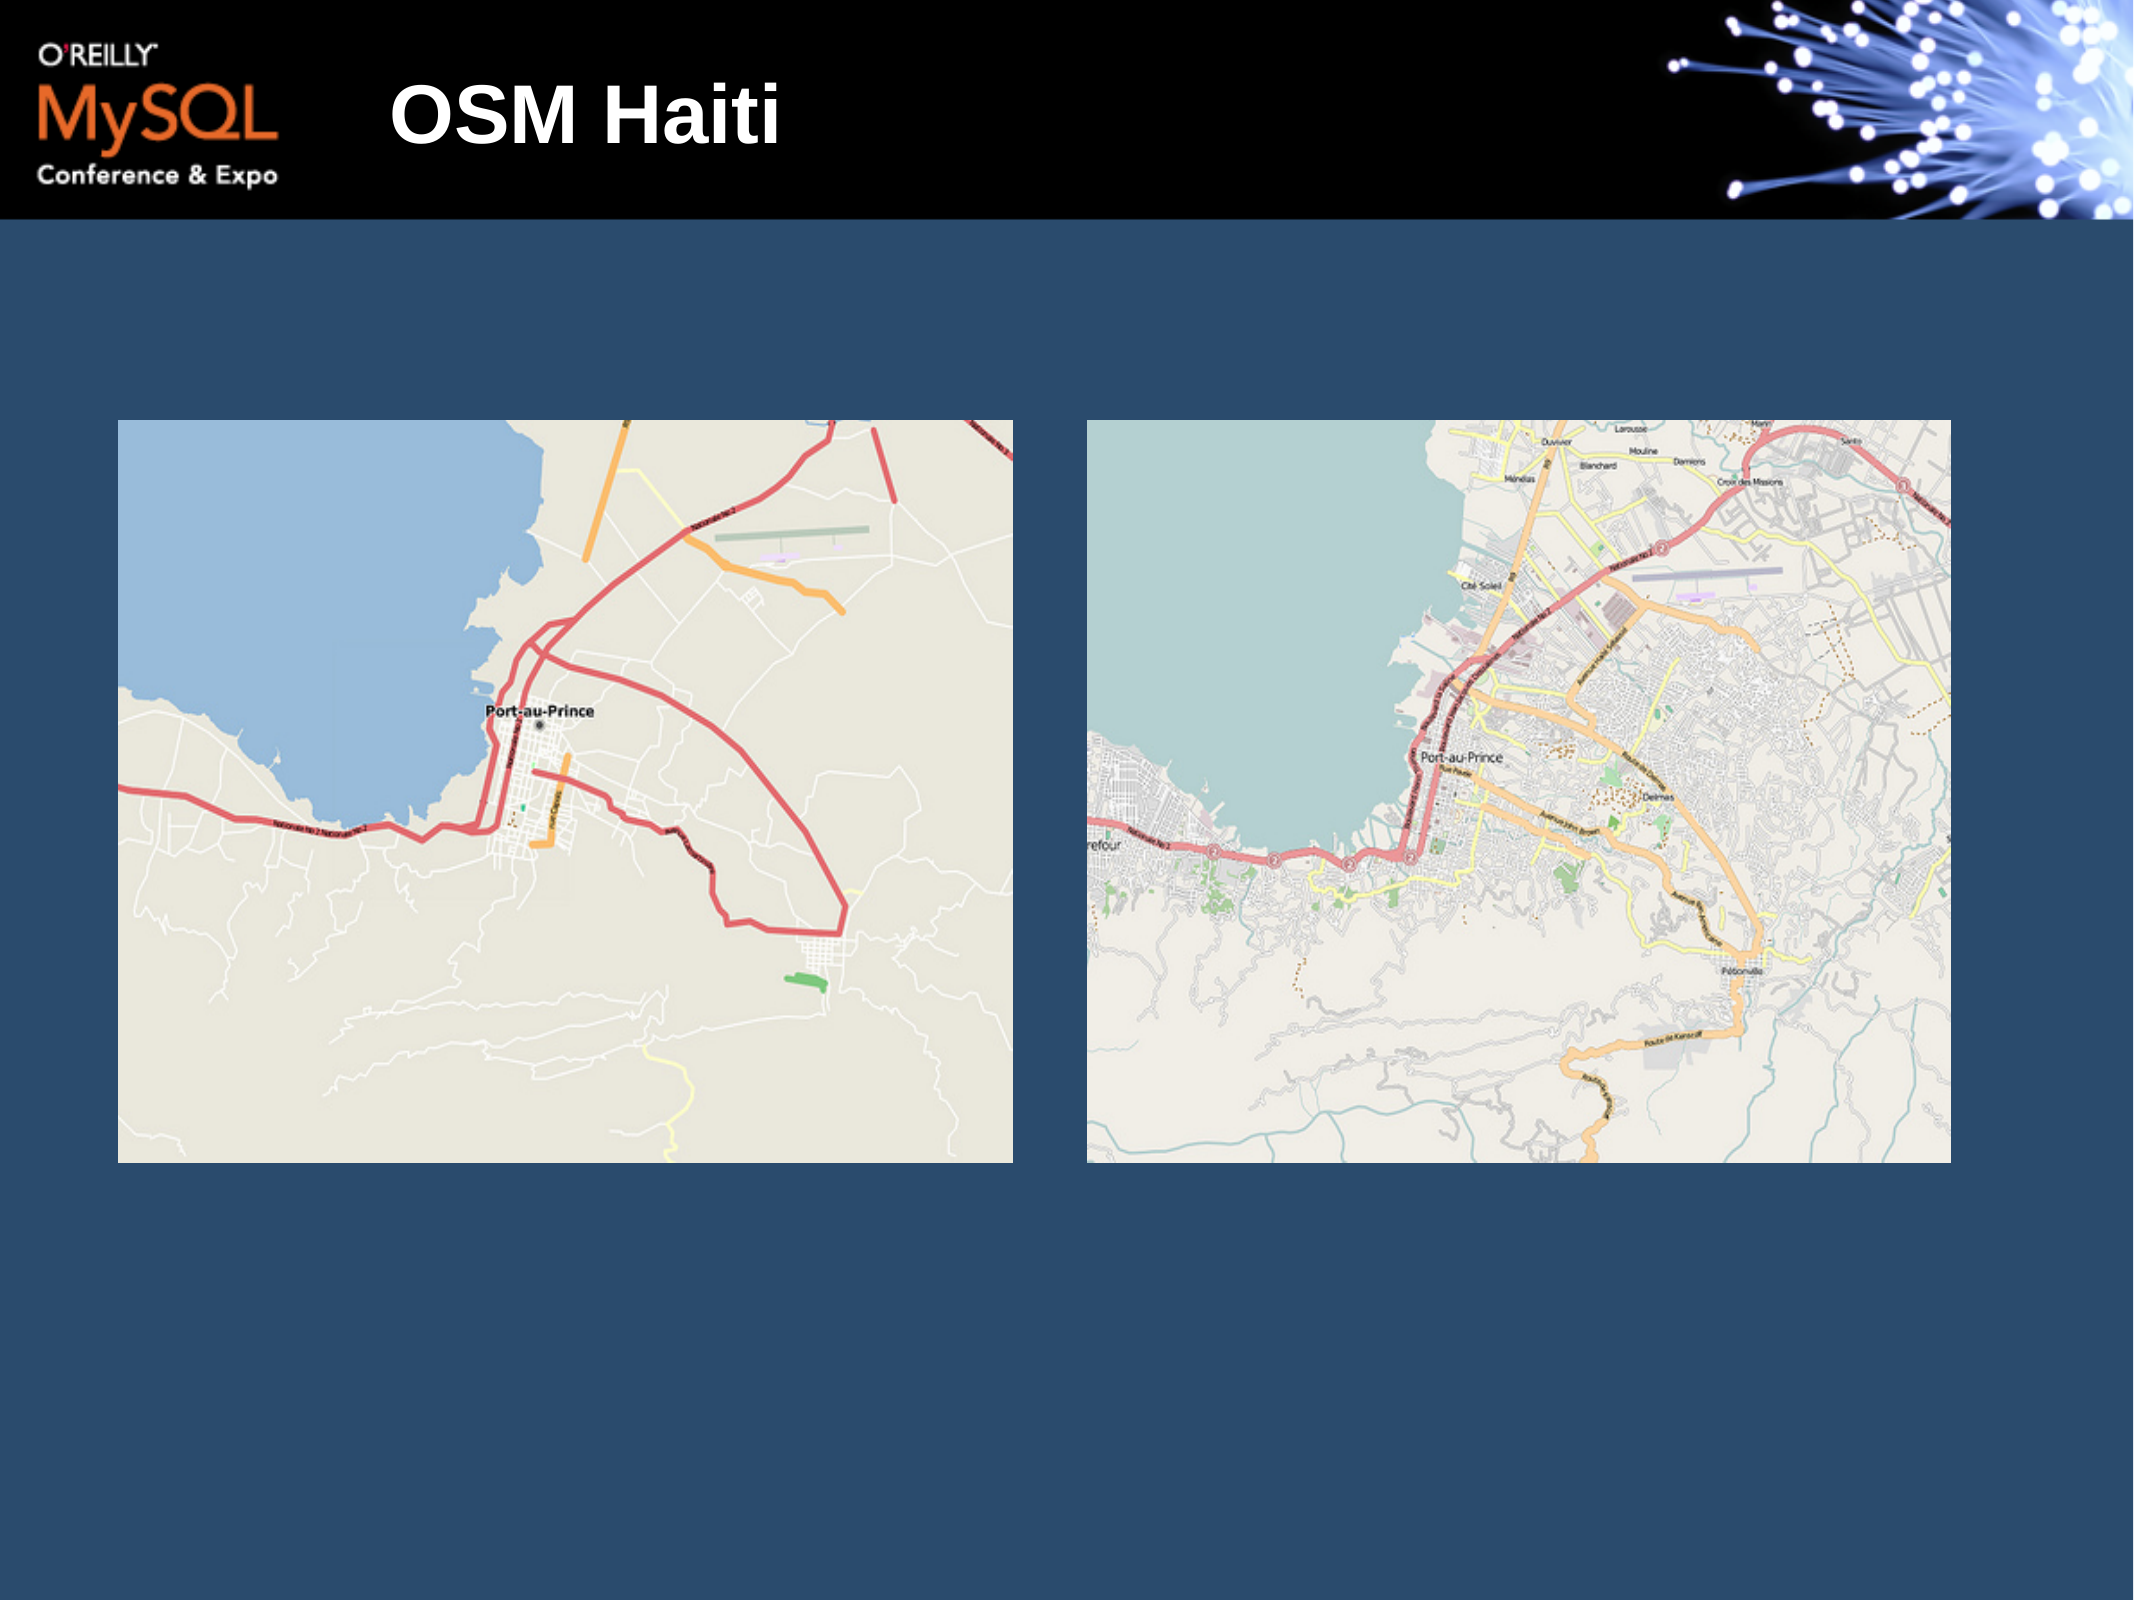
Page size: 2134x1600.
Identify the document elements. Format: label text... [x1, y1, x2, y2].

picture [0, 0, 2134, 1600]
title OSM Haiti [381, 36, 2103, 193]
